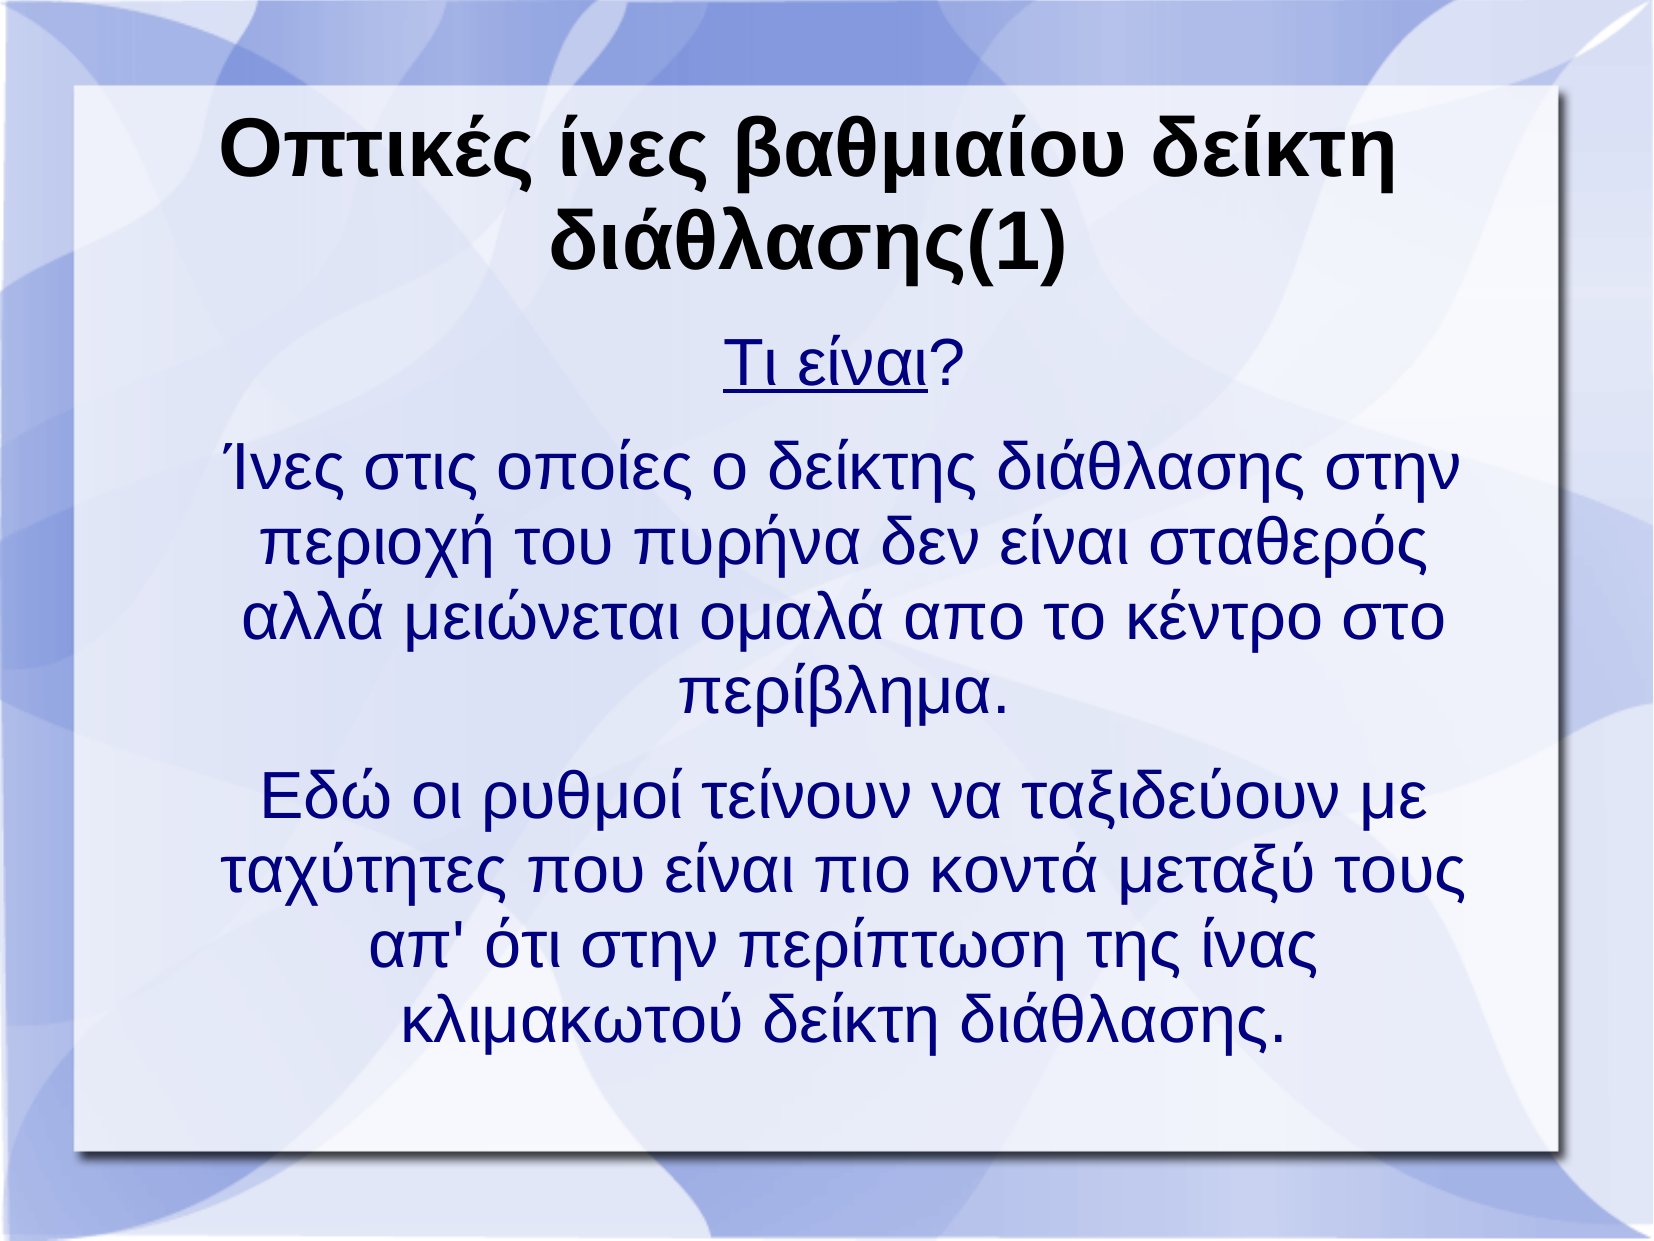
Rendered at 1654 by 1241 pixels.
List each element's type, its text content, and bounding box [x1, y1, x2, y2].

list Τι είναι? Ίνες στις οποίες ο δείκτης διάθλασης στην περιοχή του πυρήνα δεν είναι σταθερός αλλά μειώνεται ομαλά απο το κέντρο στο περίβλημα. Εδώ οι ρυθμοί τείνουν να ταξιδεύουν με ταχύτητες που είναι πιο κοντά μεταξύ τους απ' ότι στην περίπτωση της ίνας κλιμακωτού δείκτη διάθλασης. [129, 324, 1488, 1162]
picture [0, 0, 1654, 1241]
title Οπτικές ίνες βαθμιαίου δείκτη διάθλασης(1) [82, 90, 1535, 298]
